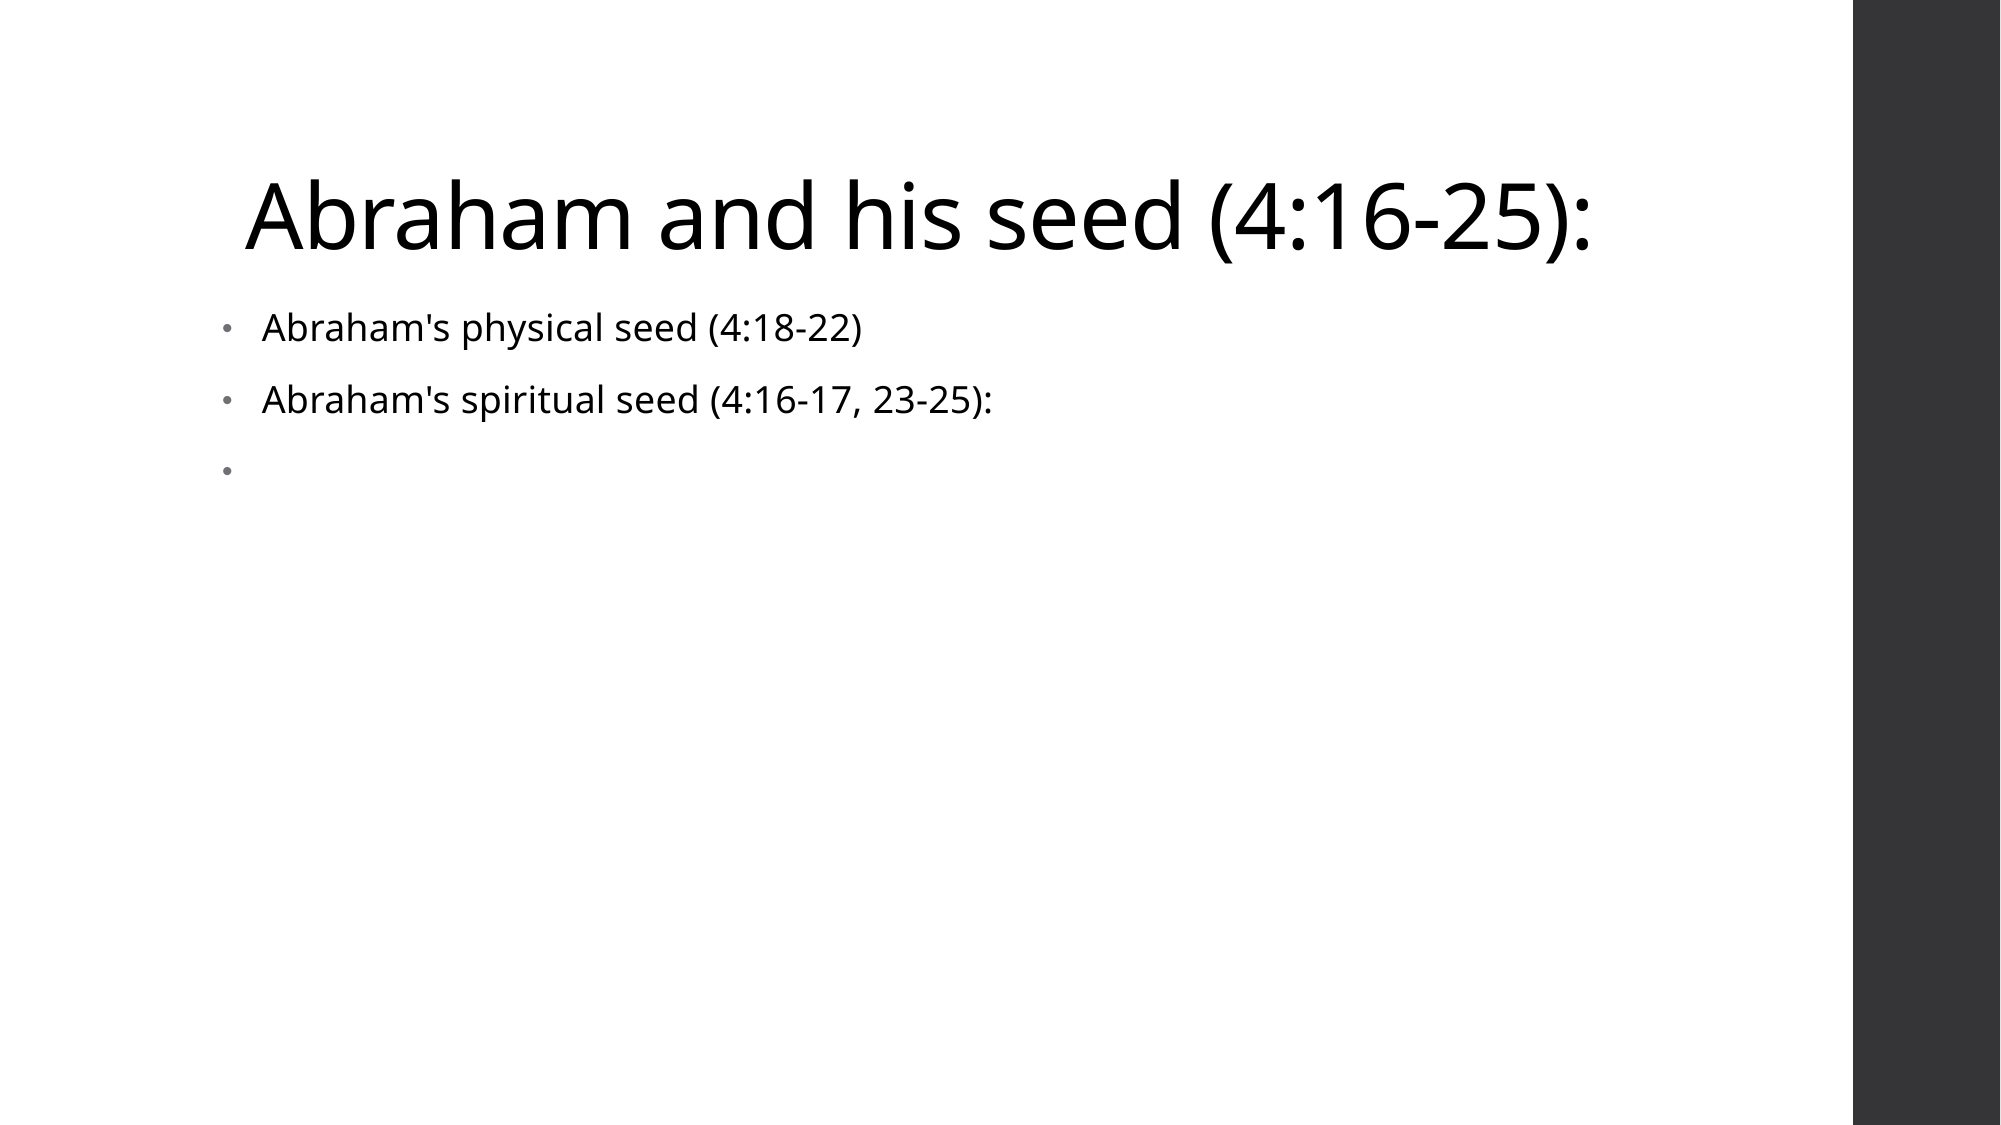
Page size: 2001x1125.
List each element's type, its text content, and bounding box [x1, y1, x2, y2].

title Abraham and his seed (4:16-25): [206, 60, 1797, 278]
list Abraham's physical seed (4:18-22) Abraham's spiritual seed (4:16-17, 23-25): [206, 299, 1617, 1014]
